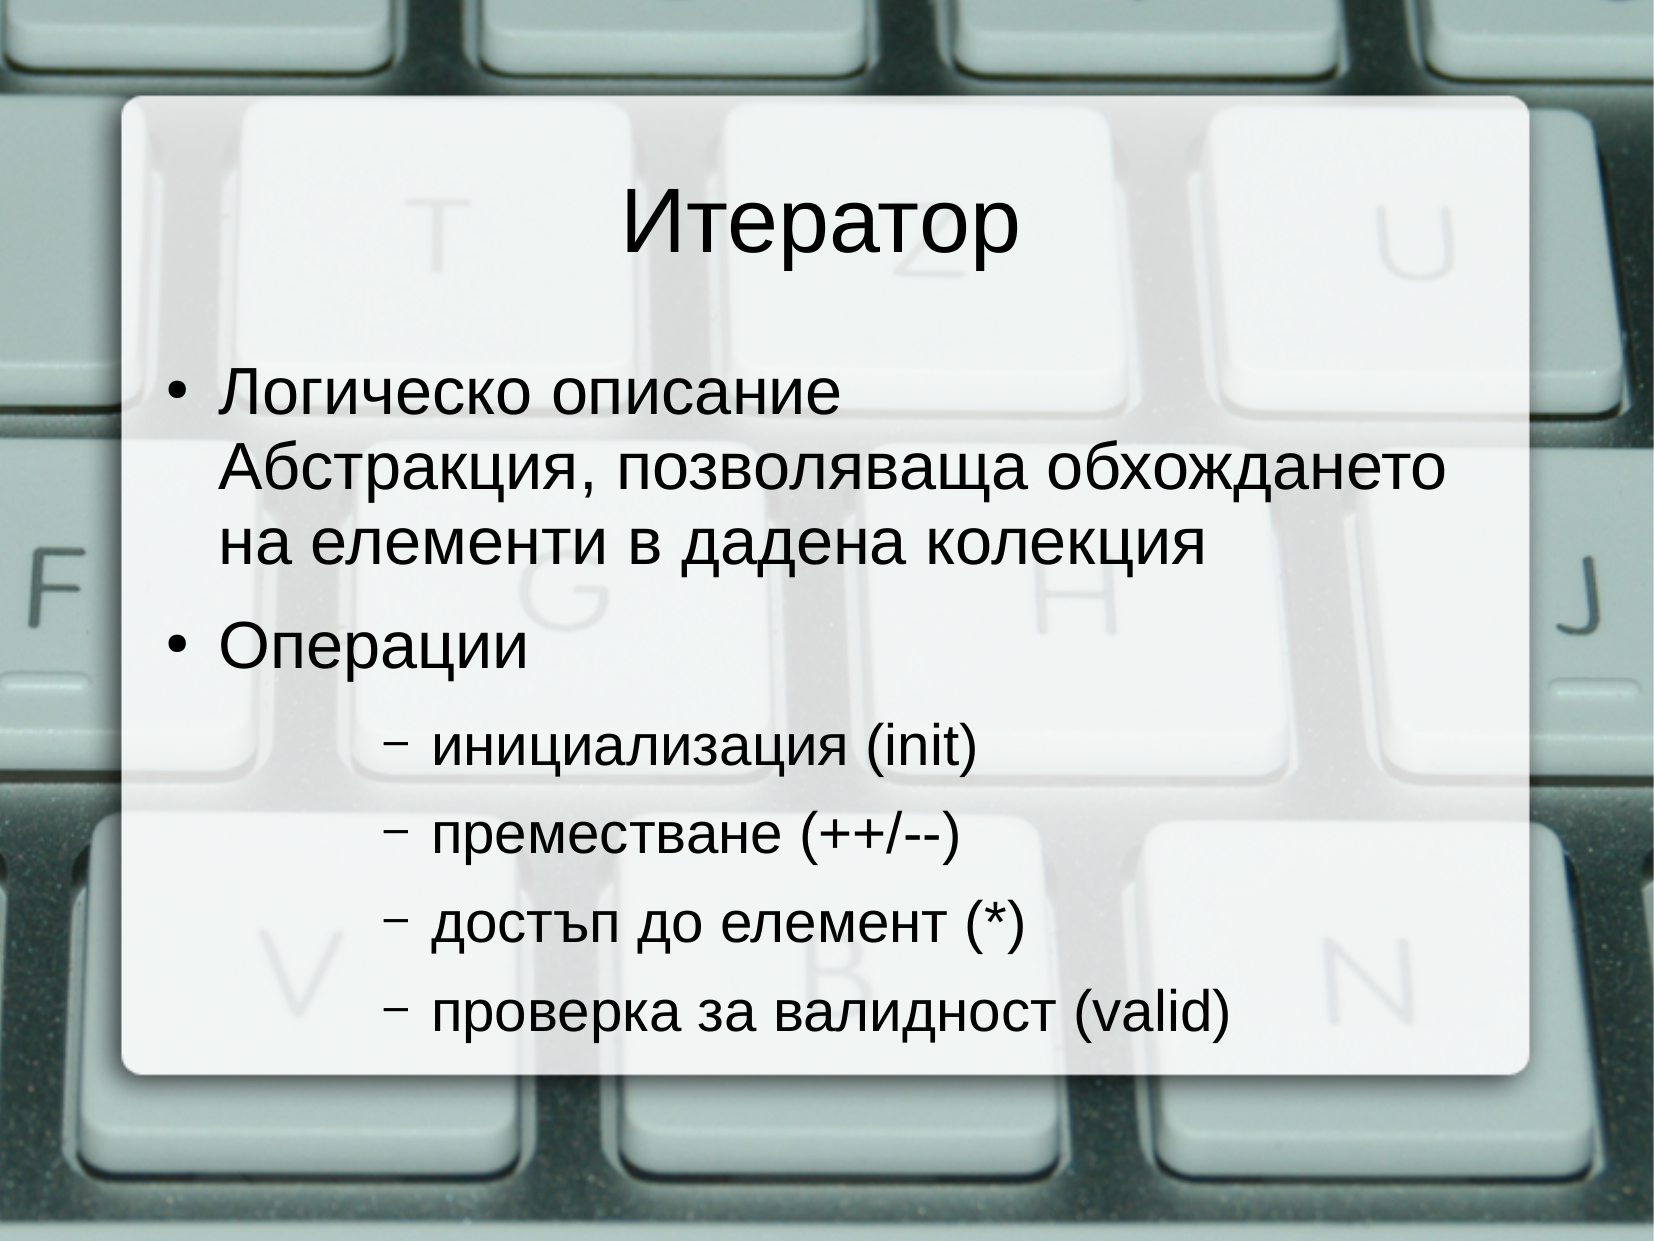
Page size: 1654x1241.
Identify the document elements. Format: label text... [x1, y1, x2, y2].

title Итератор [135, 117, 1506, 325]
list Логическо описание Абстракция, позволяваща обхождането на елементи в дадена колекция Операции инициализация (init) преместване (++/--) достъп до елемент (*) проверка за валидност (valid) [147, 354, 1506, 1074]
picture [0, 0, 1654, 1241]
